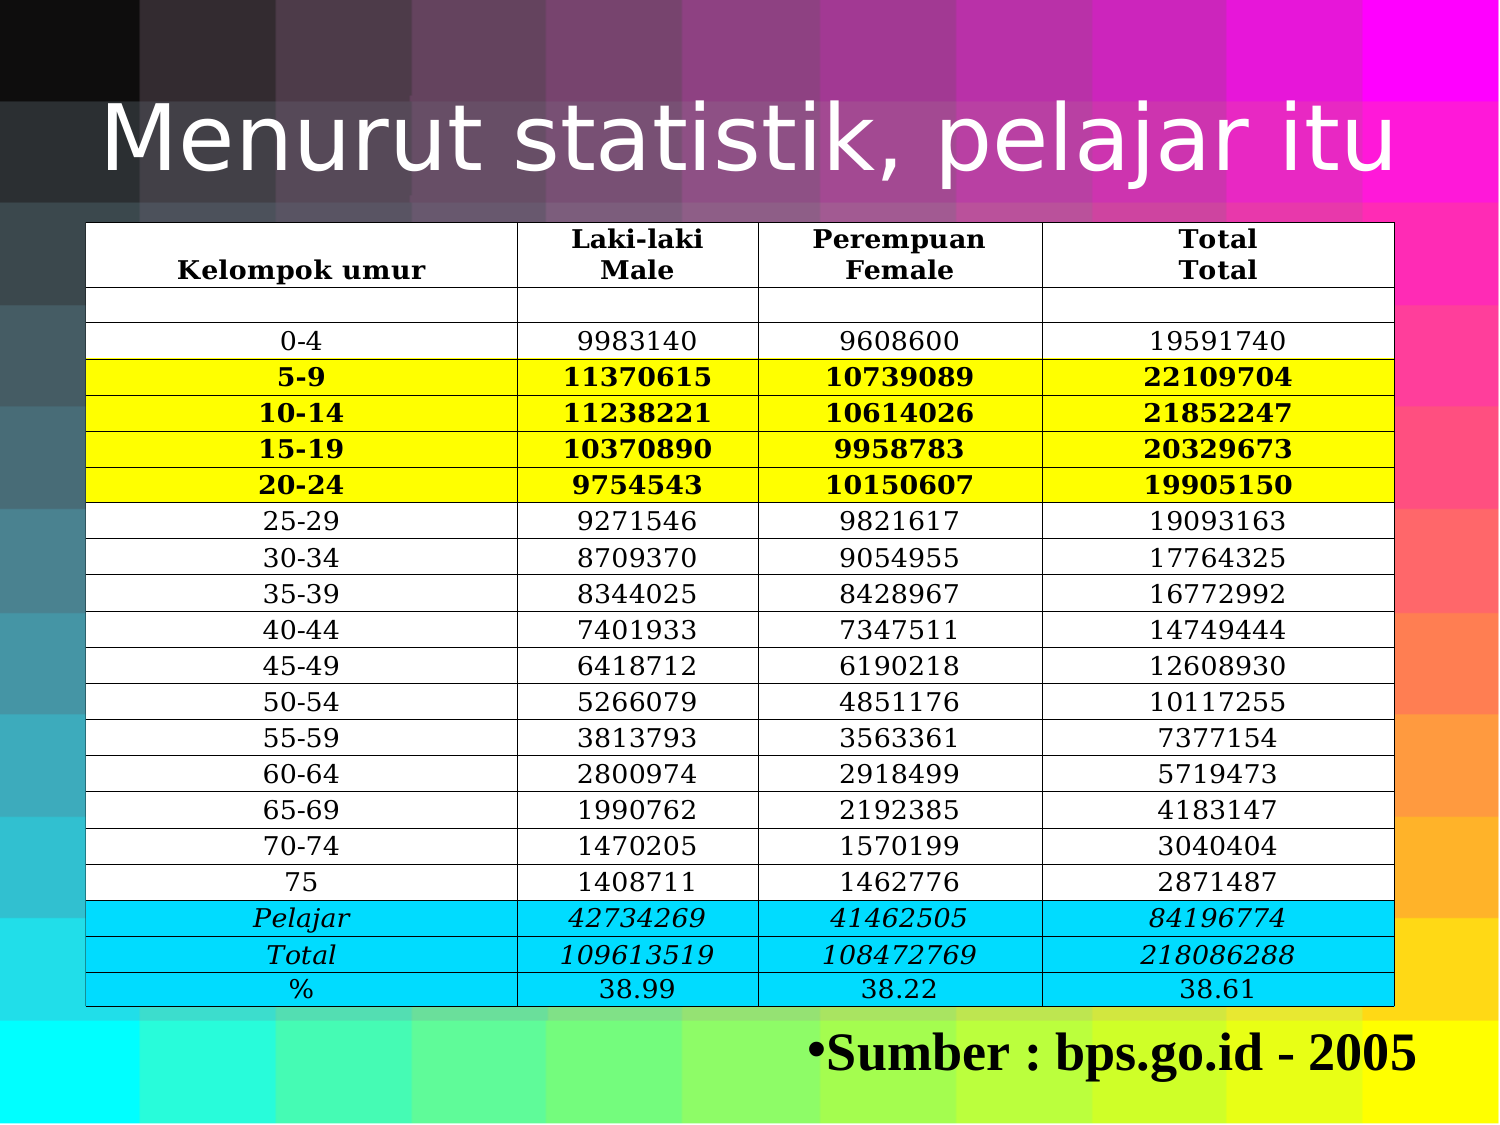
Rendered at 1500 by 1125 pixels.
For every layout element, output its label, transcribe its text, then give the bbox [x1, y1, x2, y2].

picture [0, 0, 1500, 1125]
text_box Sumber : bps.go.id - 2005 [68, 1008, 1419, 1089]
title Menurut statistik, pelajar itu [75, 45, 1426, 233]
chart [85, 222, 1397, 1008]
